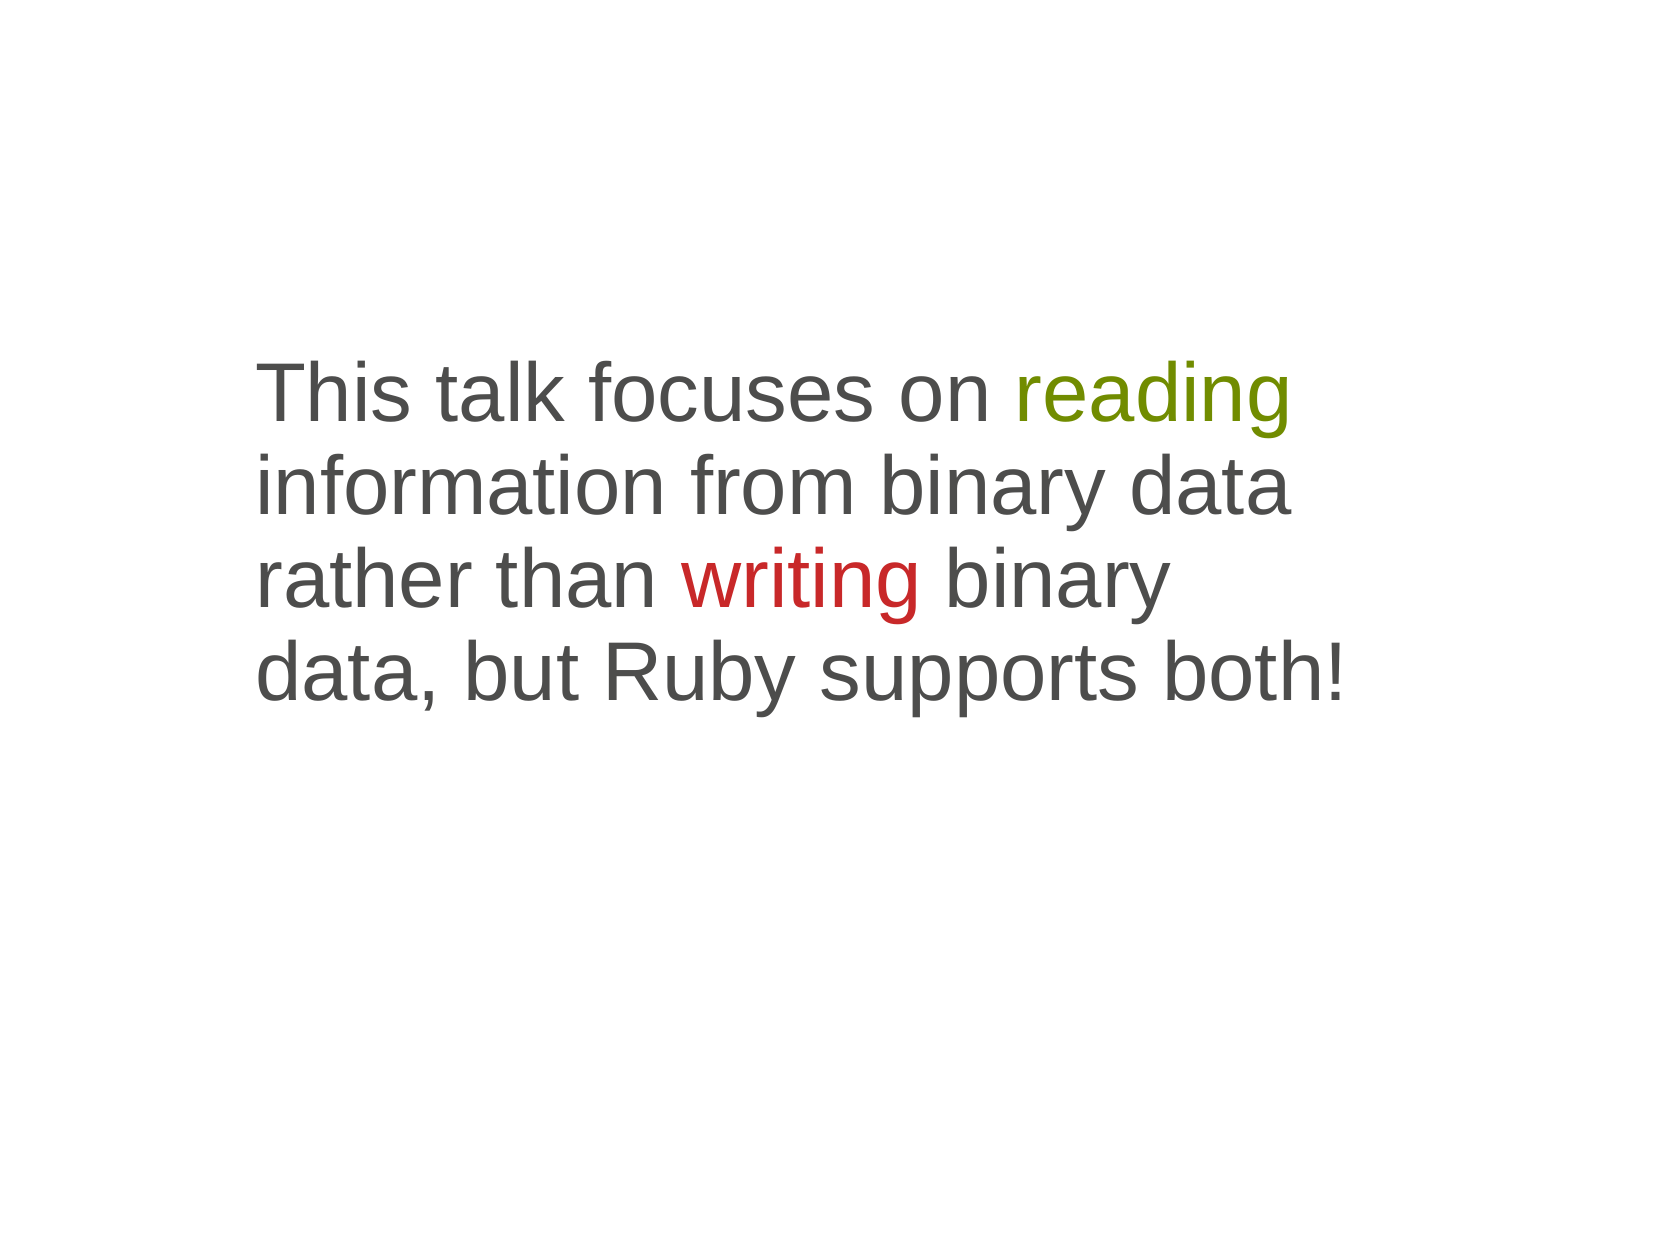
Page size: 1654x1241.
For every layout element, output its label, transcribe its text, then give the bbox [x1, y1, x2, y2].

text_box This talk focuses on reading information from binary data rather than writing binary data, but Ruby supports both! [240, 338, 1404, 776]
